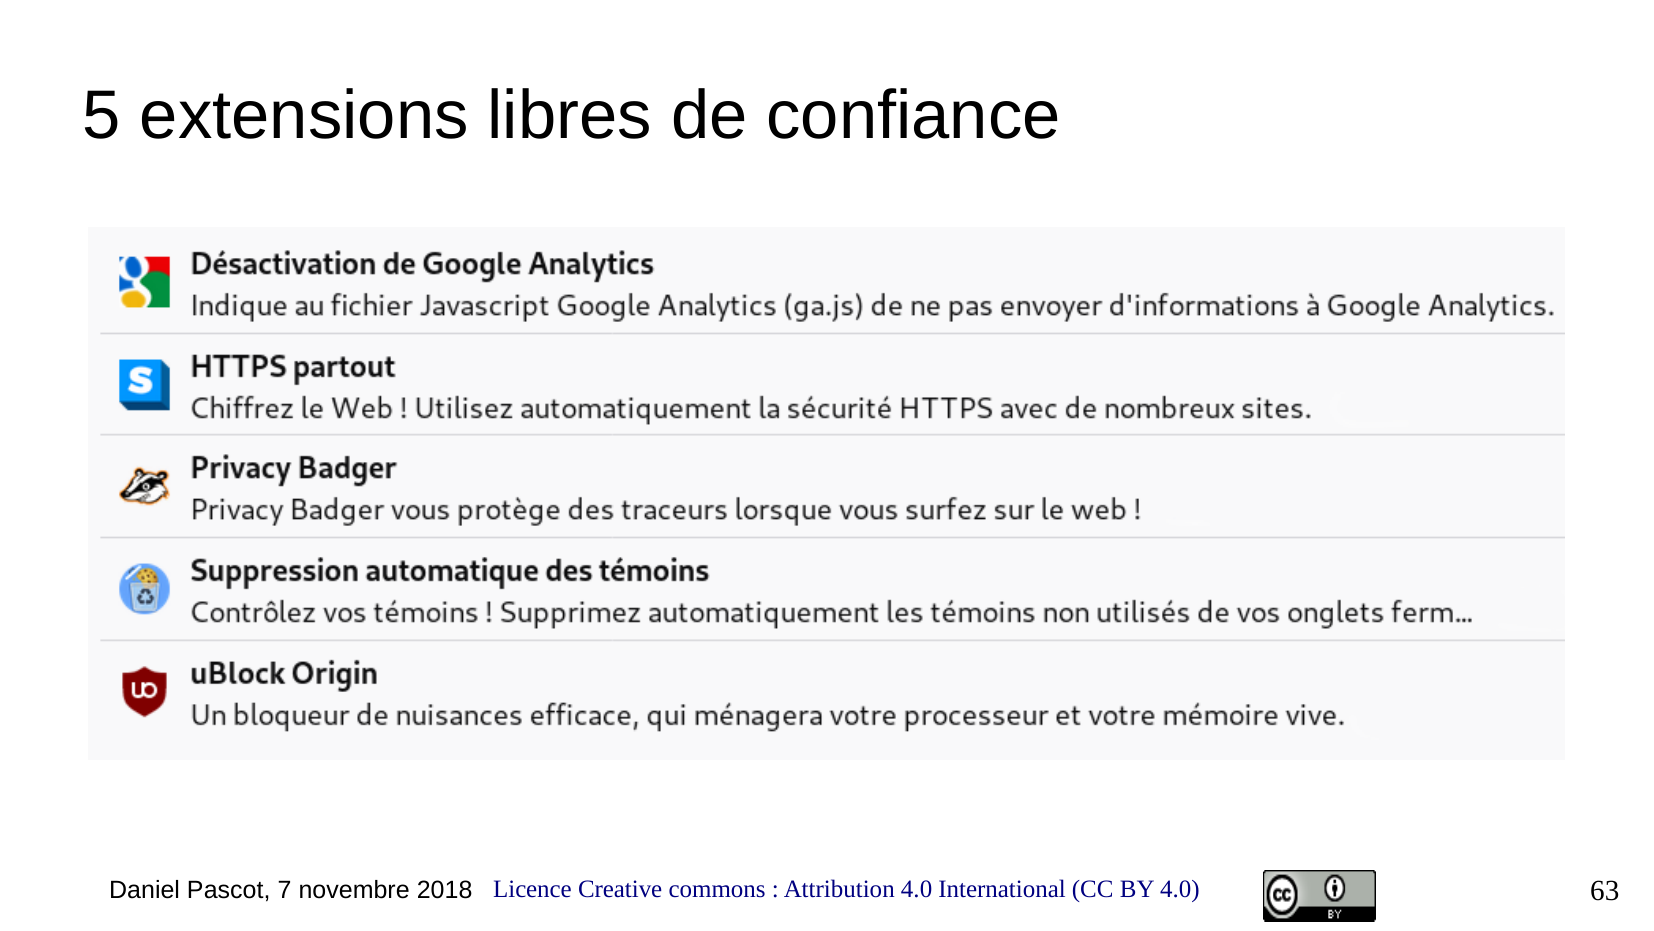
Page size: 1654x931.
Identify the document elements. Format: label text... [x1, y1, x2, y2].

picture [88, 227, 1565, 760]
title 5 extensions libres de confiance [82, 37, 1571, 193]
picture [1263, 870, 1376, 922]
